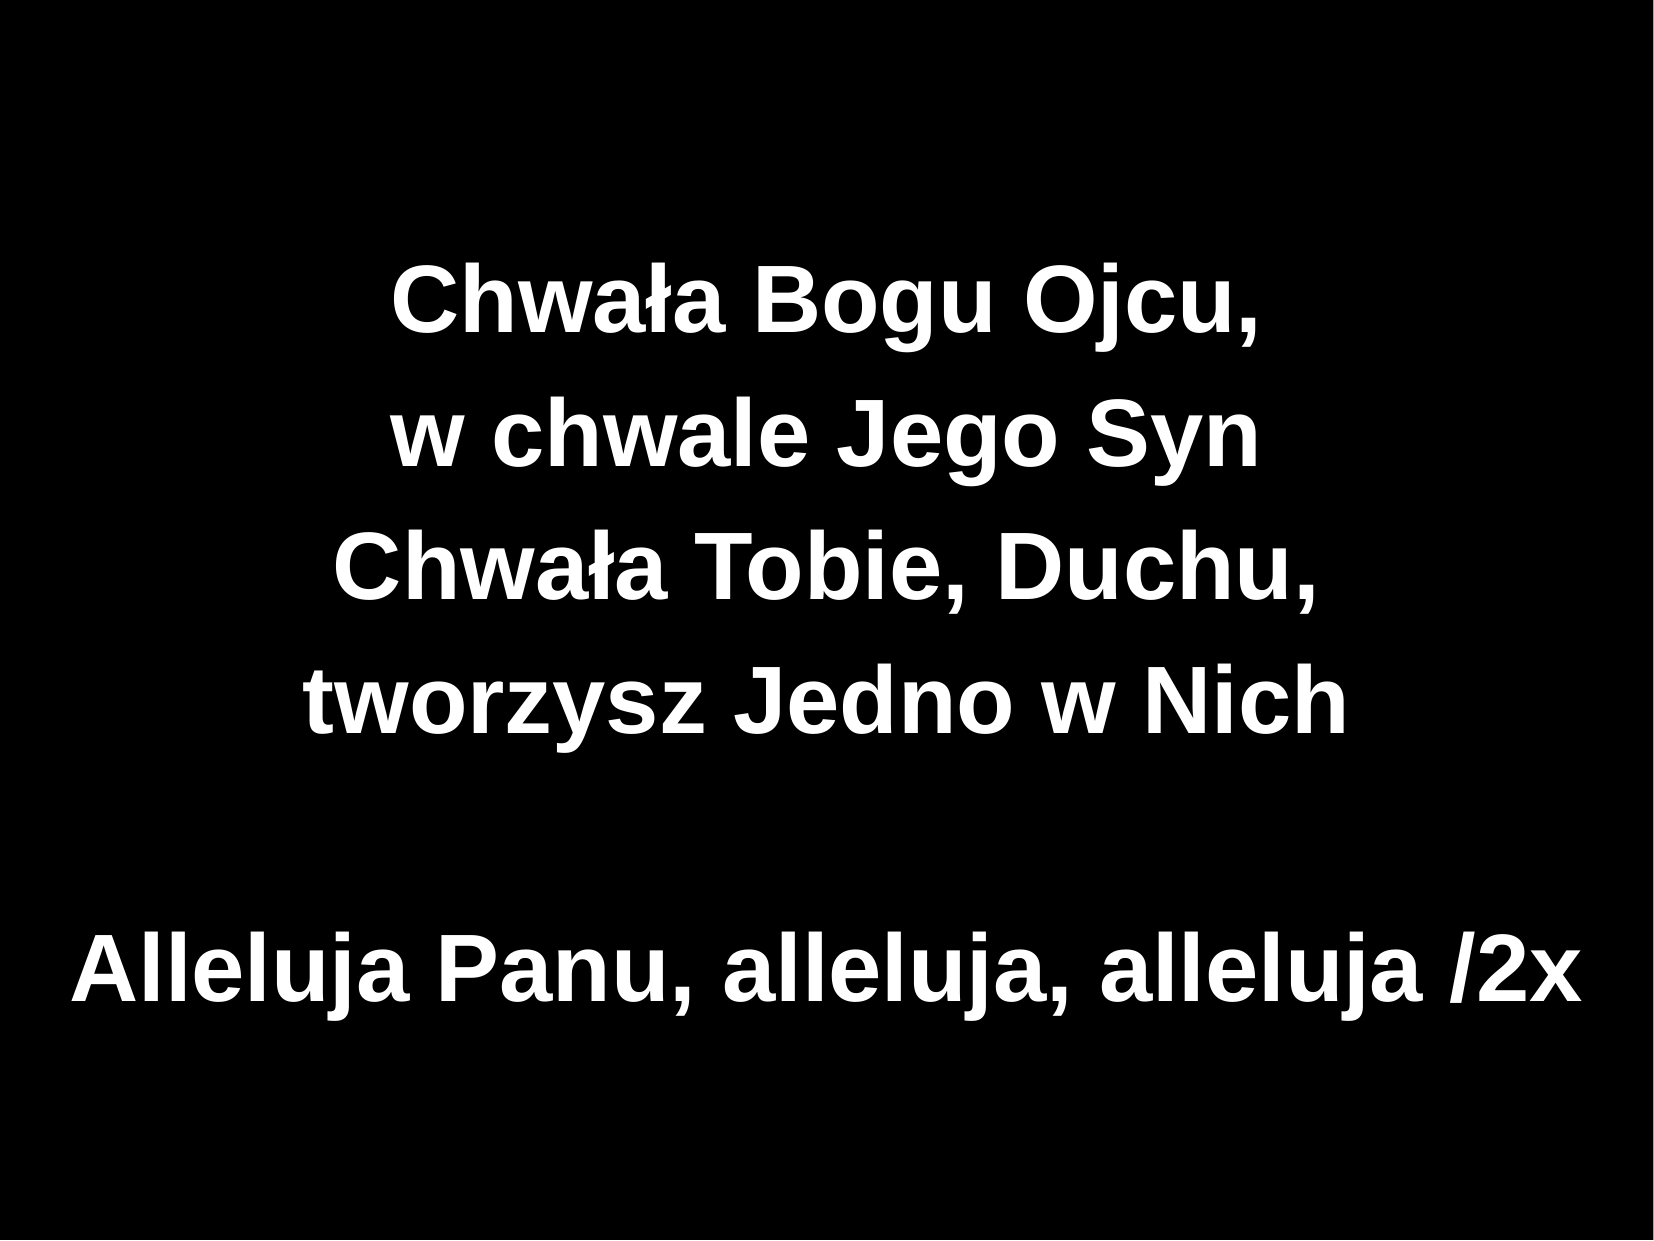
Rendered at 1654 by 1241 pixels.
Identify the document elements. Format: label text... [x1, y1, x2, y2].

subtitle Chwała Bogu Ojcu, w chwale Jego Syn Chwała Tobie, Duchu, tworzysz Jedno w Nich Alleluja Panu, alleluja, alleluja /2x [0, 0, 1654, 1241]
